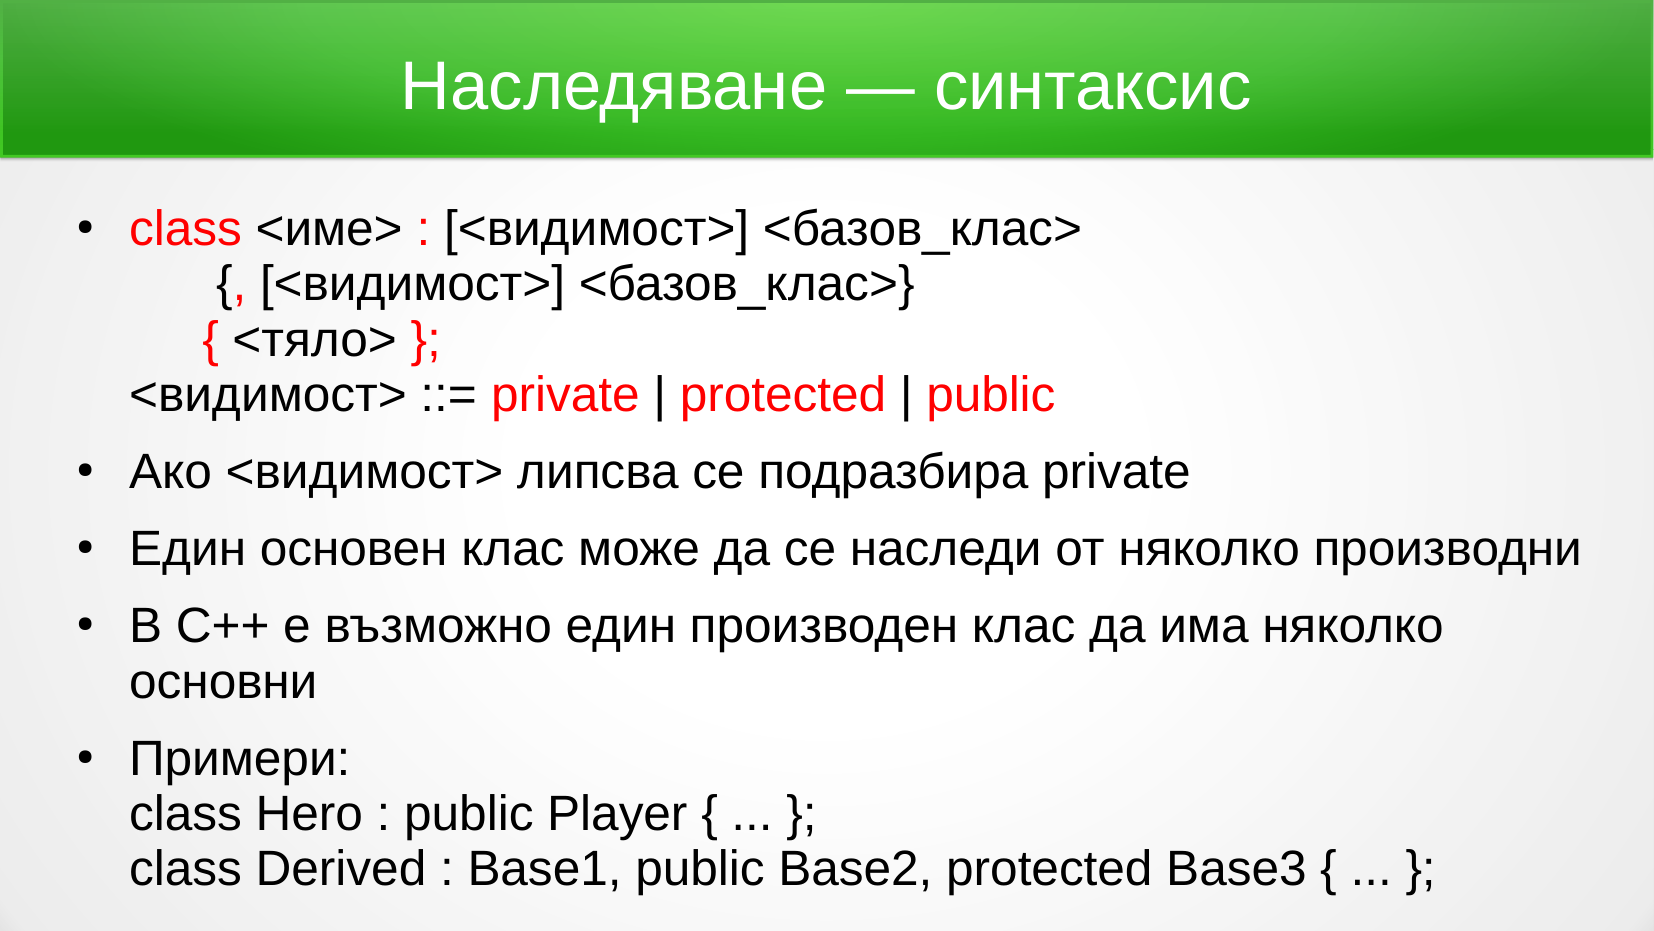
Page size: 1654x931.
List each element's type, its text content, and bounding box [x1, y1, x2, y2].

title Наследяване — синтаксис [82, 37, 1571, 135]
list class <име> : [<видимост>] <базов_клас> {, [<видимост>] <базов_клас>} { <тяло> }; <видимост> ::= private | protected | public Ако <видимост> липсва се подразбира private Един основен клас може да се наследи от няколко производни В C++ e възможно един производен клас да има няколко основни Примери: class Hero : public Player { ... }; class Derived : Base1, public Base2, protected Base3 { ... }; [59, 200, 1607, 898]
